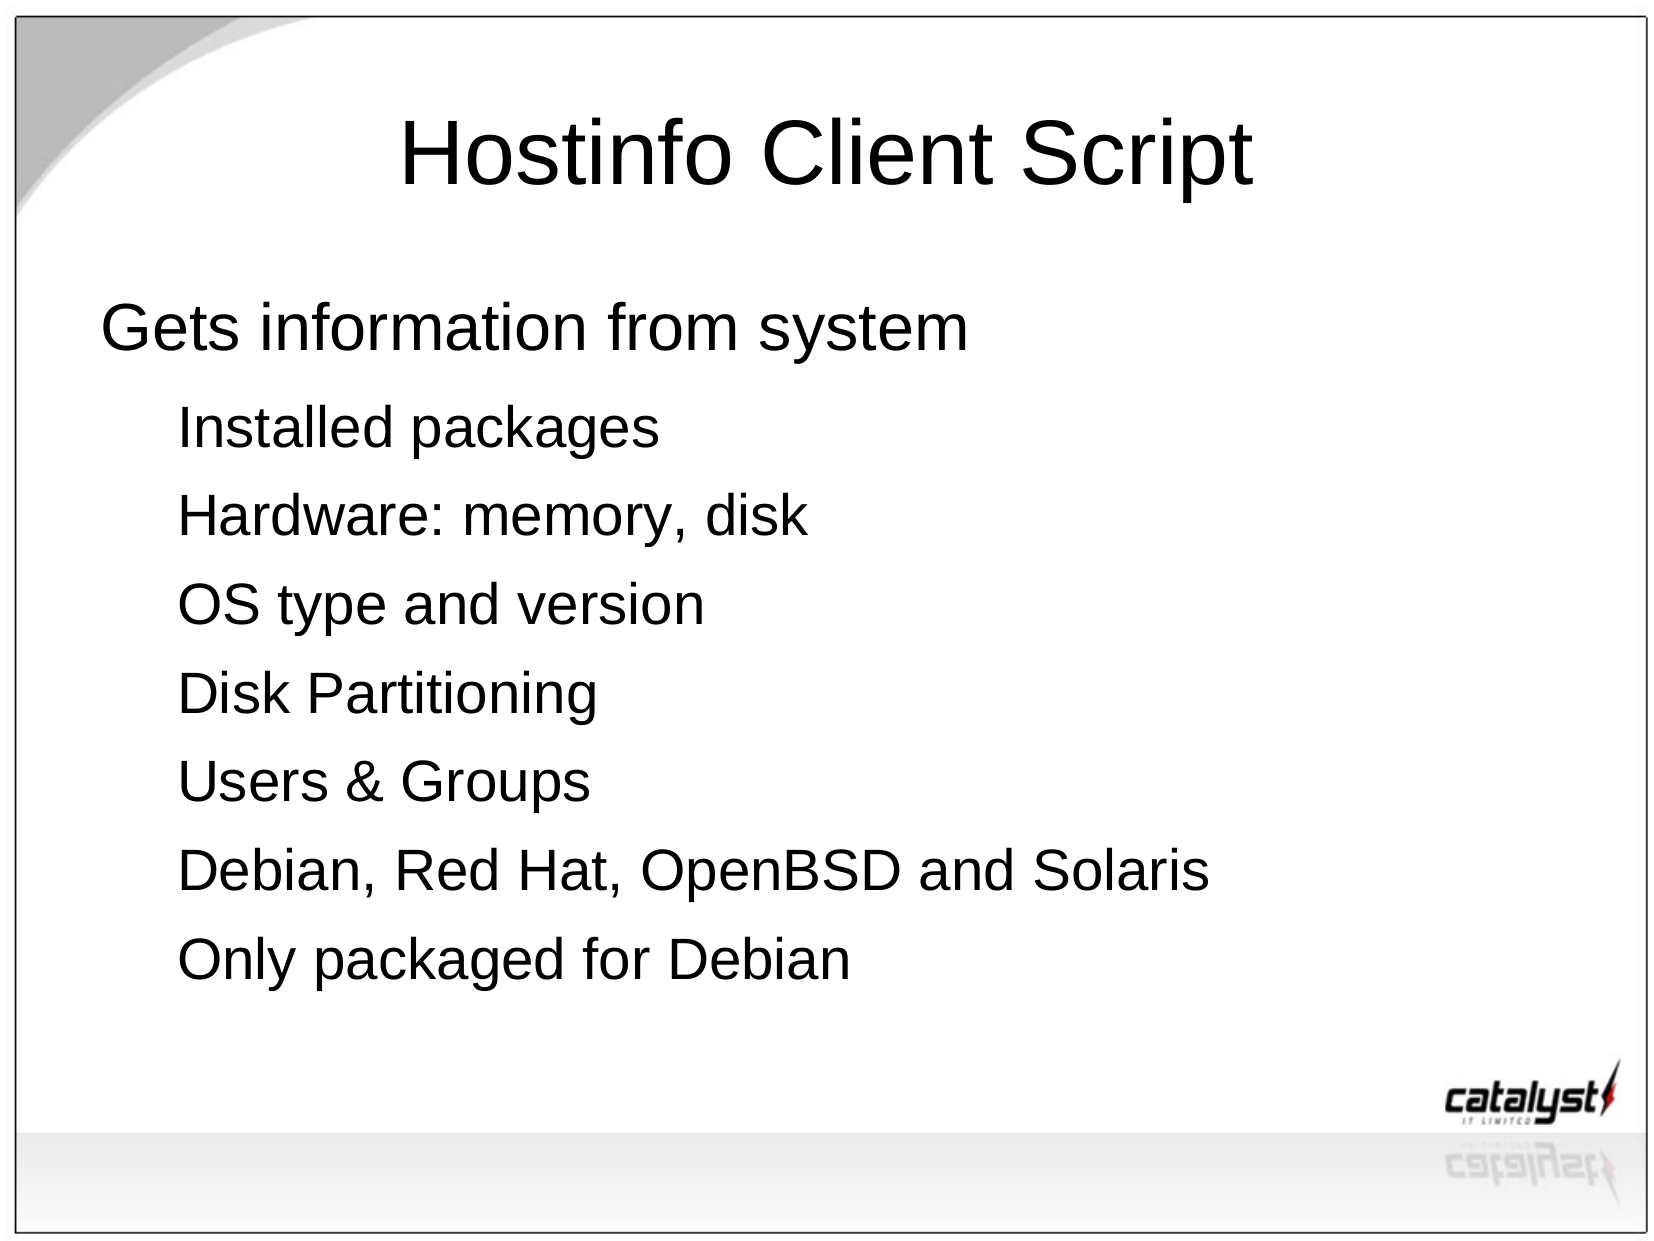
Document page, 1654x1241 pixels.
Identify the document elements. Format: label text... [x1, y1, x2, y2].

list Gets information from system Installed packages Hardware: memory, disk OS type and version Disk Partitioning Users & Groups Debian, Red Hat, OpenBSD and Solaris Only packaged for Debian [82, 290, 1571, 1094]
title Hostinfo Client Script [82, 56, 1571, 250]
picture [4, 5, 1654, 1241]
